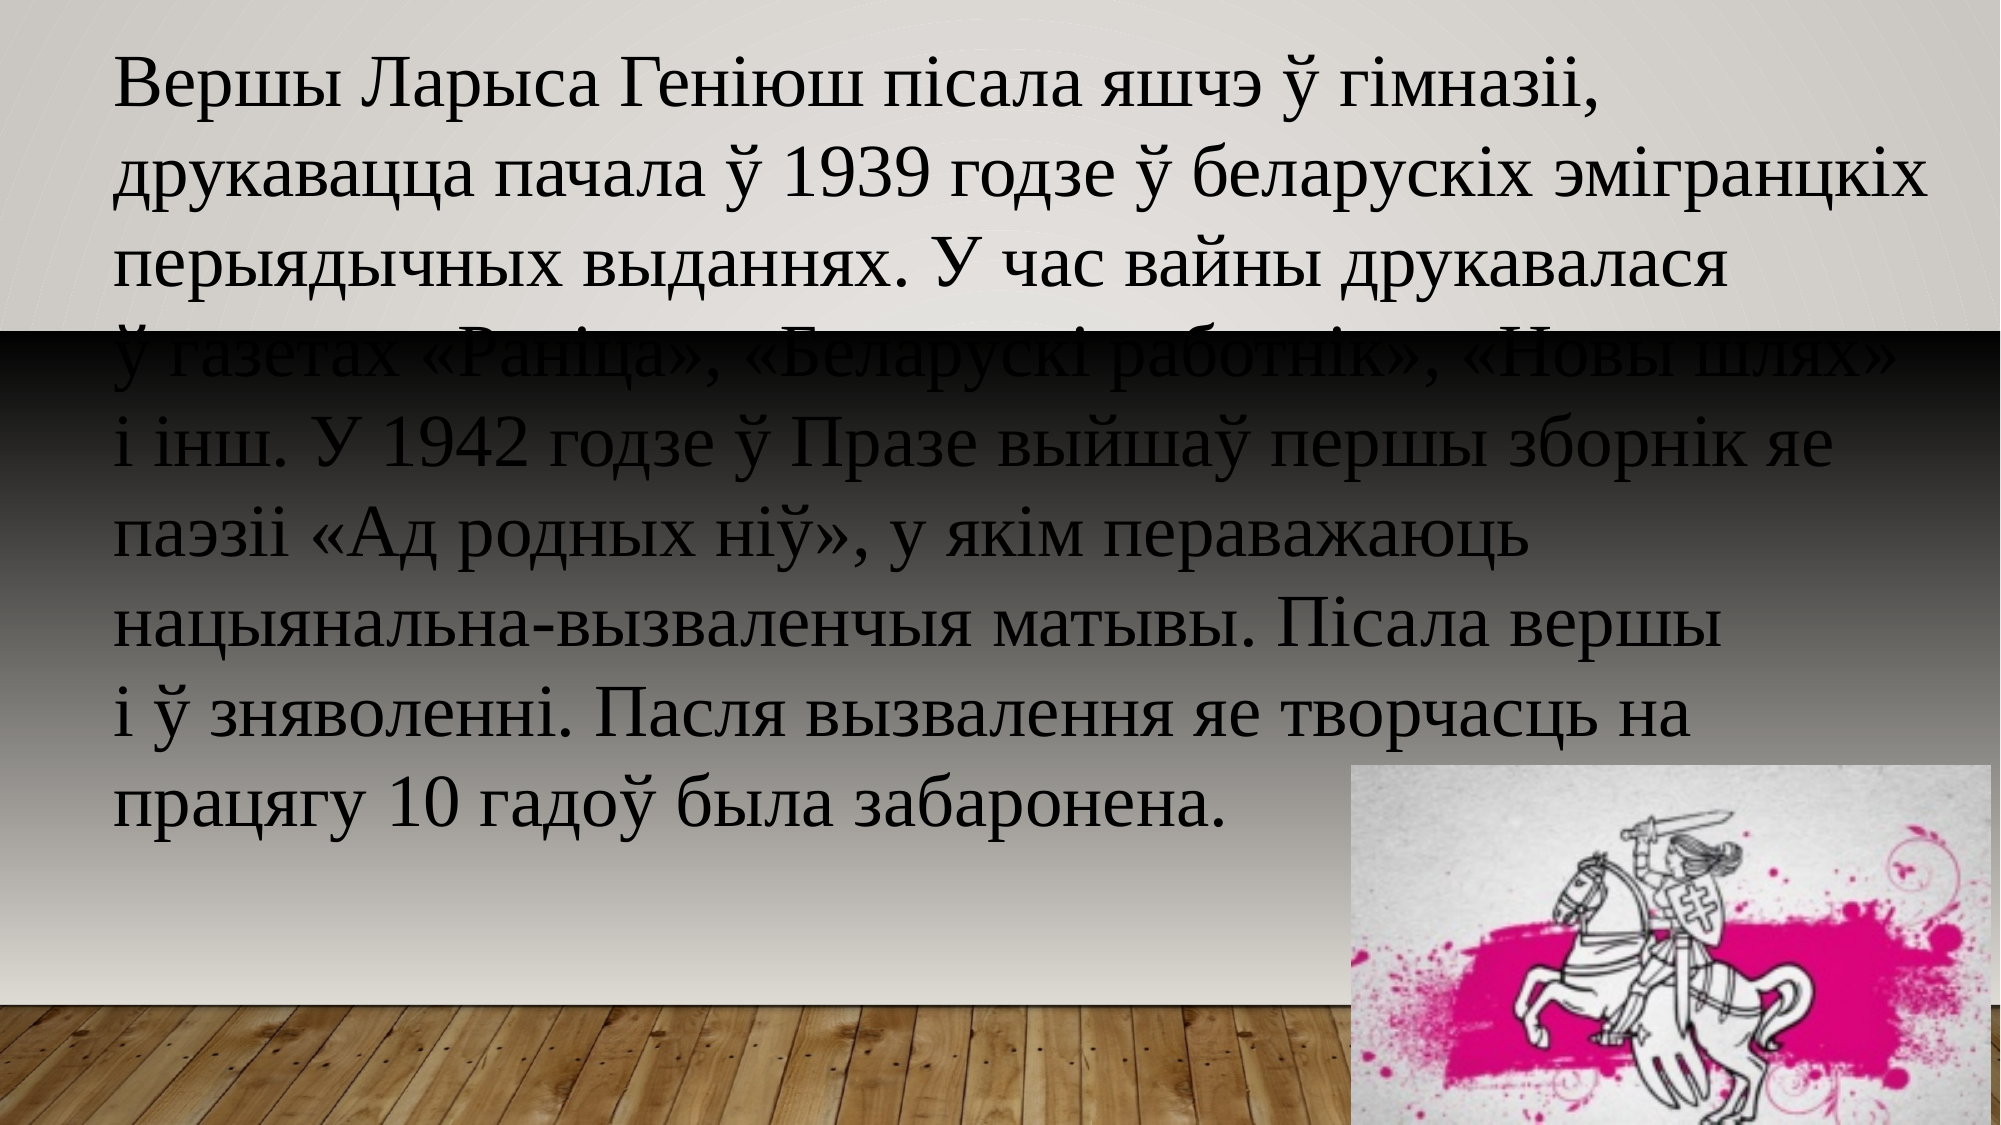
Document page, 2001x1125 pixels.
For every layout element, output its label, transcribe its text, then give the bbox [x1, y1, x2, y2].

text_box Вершы Ларыса Геніюш пісала яшчэ ў гімназіі, друкавацца пачала ў 1939 годзе ў беларускіх эмігранцкіх перыядычных выданнях. У час вайны друкавалася ў газетах «Раніца», «Беларускі работнік», «Новы шлях» і інш. У 1942 годзе ў Празе выйшаў першы зборнік яе паэзіі «Ад родных ніў», у якім пераважаюць нацыянальна-вызваленчыя матывы. Пісала вершы і ў зняволенні. Пасля вызвалення яе творчасць на працягу 10 гадоў была забаронена. [99, 24, 1953, 850]
picture [1351, 765, 1991, 1125]
